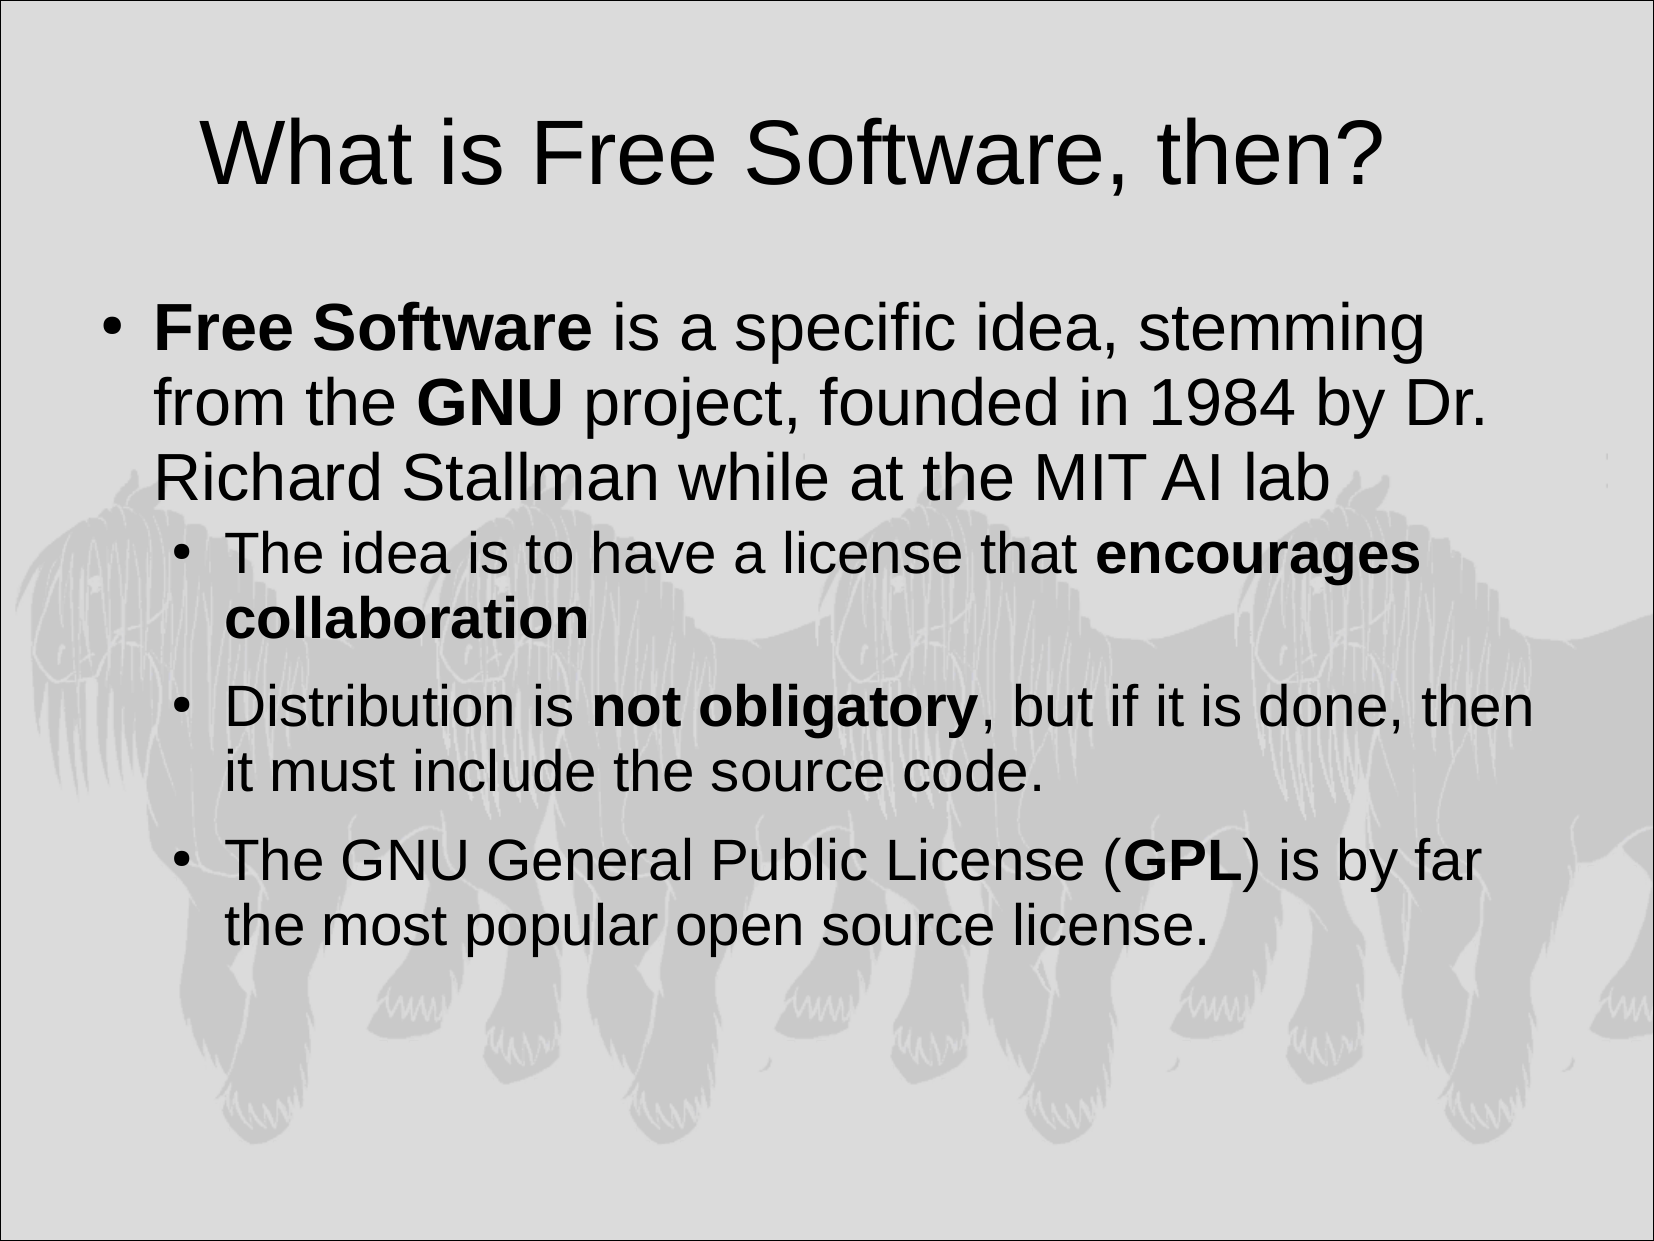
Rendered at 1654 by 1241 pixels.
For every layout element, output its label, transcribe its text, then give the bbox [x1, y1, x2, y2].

title What is Free Software, then? [82, 49, 1571, 257]
list Free Software is a specific idea, stemming from the GNU project, founded in 1984 by Dr. Richard Stallman while at the MIT AI lab The idea is to have a license that encourages collaboration Distribution is not obligatory, but if it is done, then it must include the source code. The GNU General Public License (GPL) is by far the most popular open source license. [82, 290, 1571, 1109]
